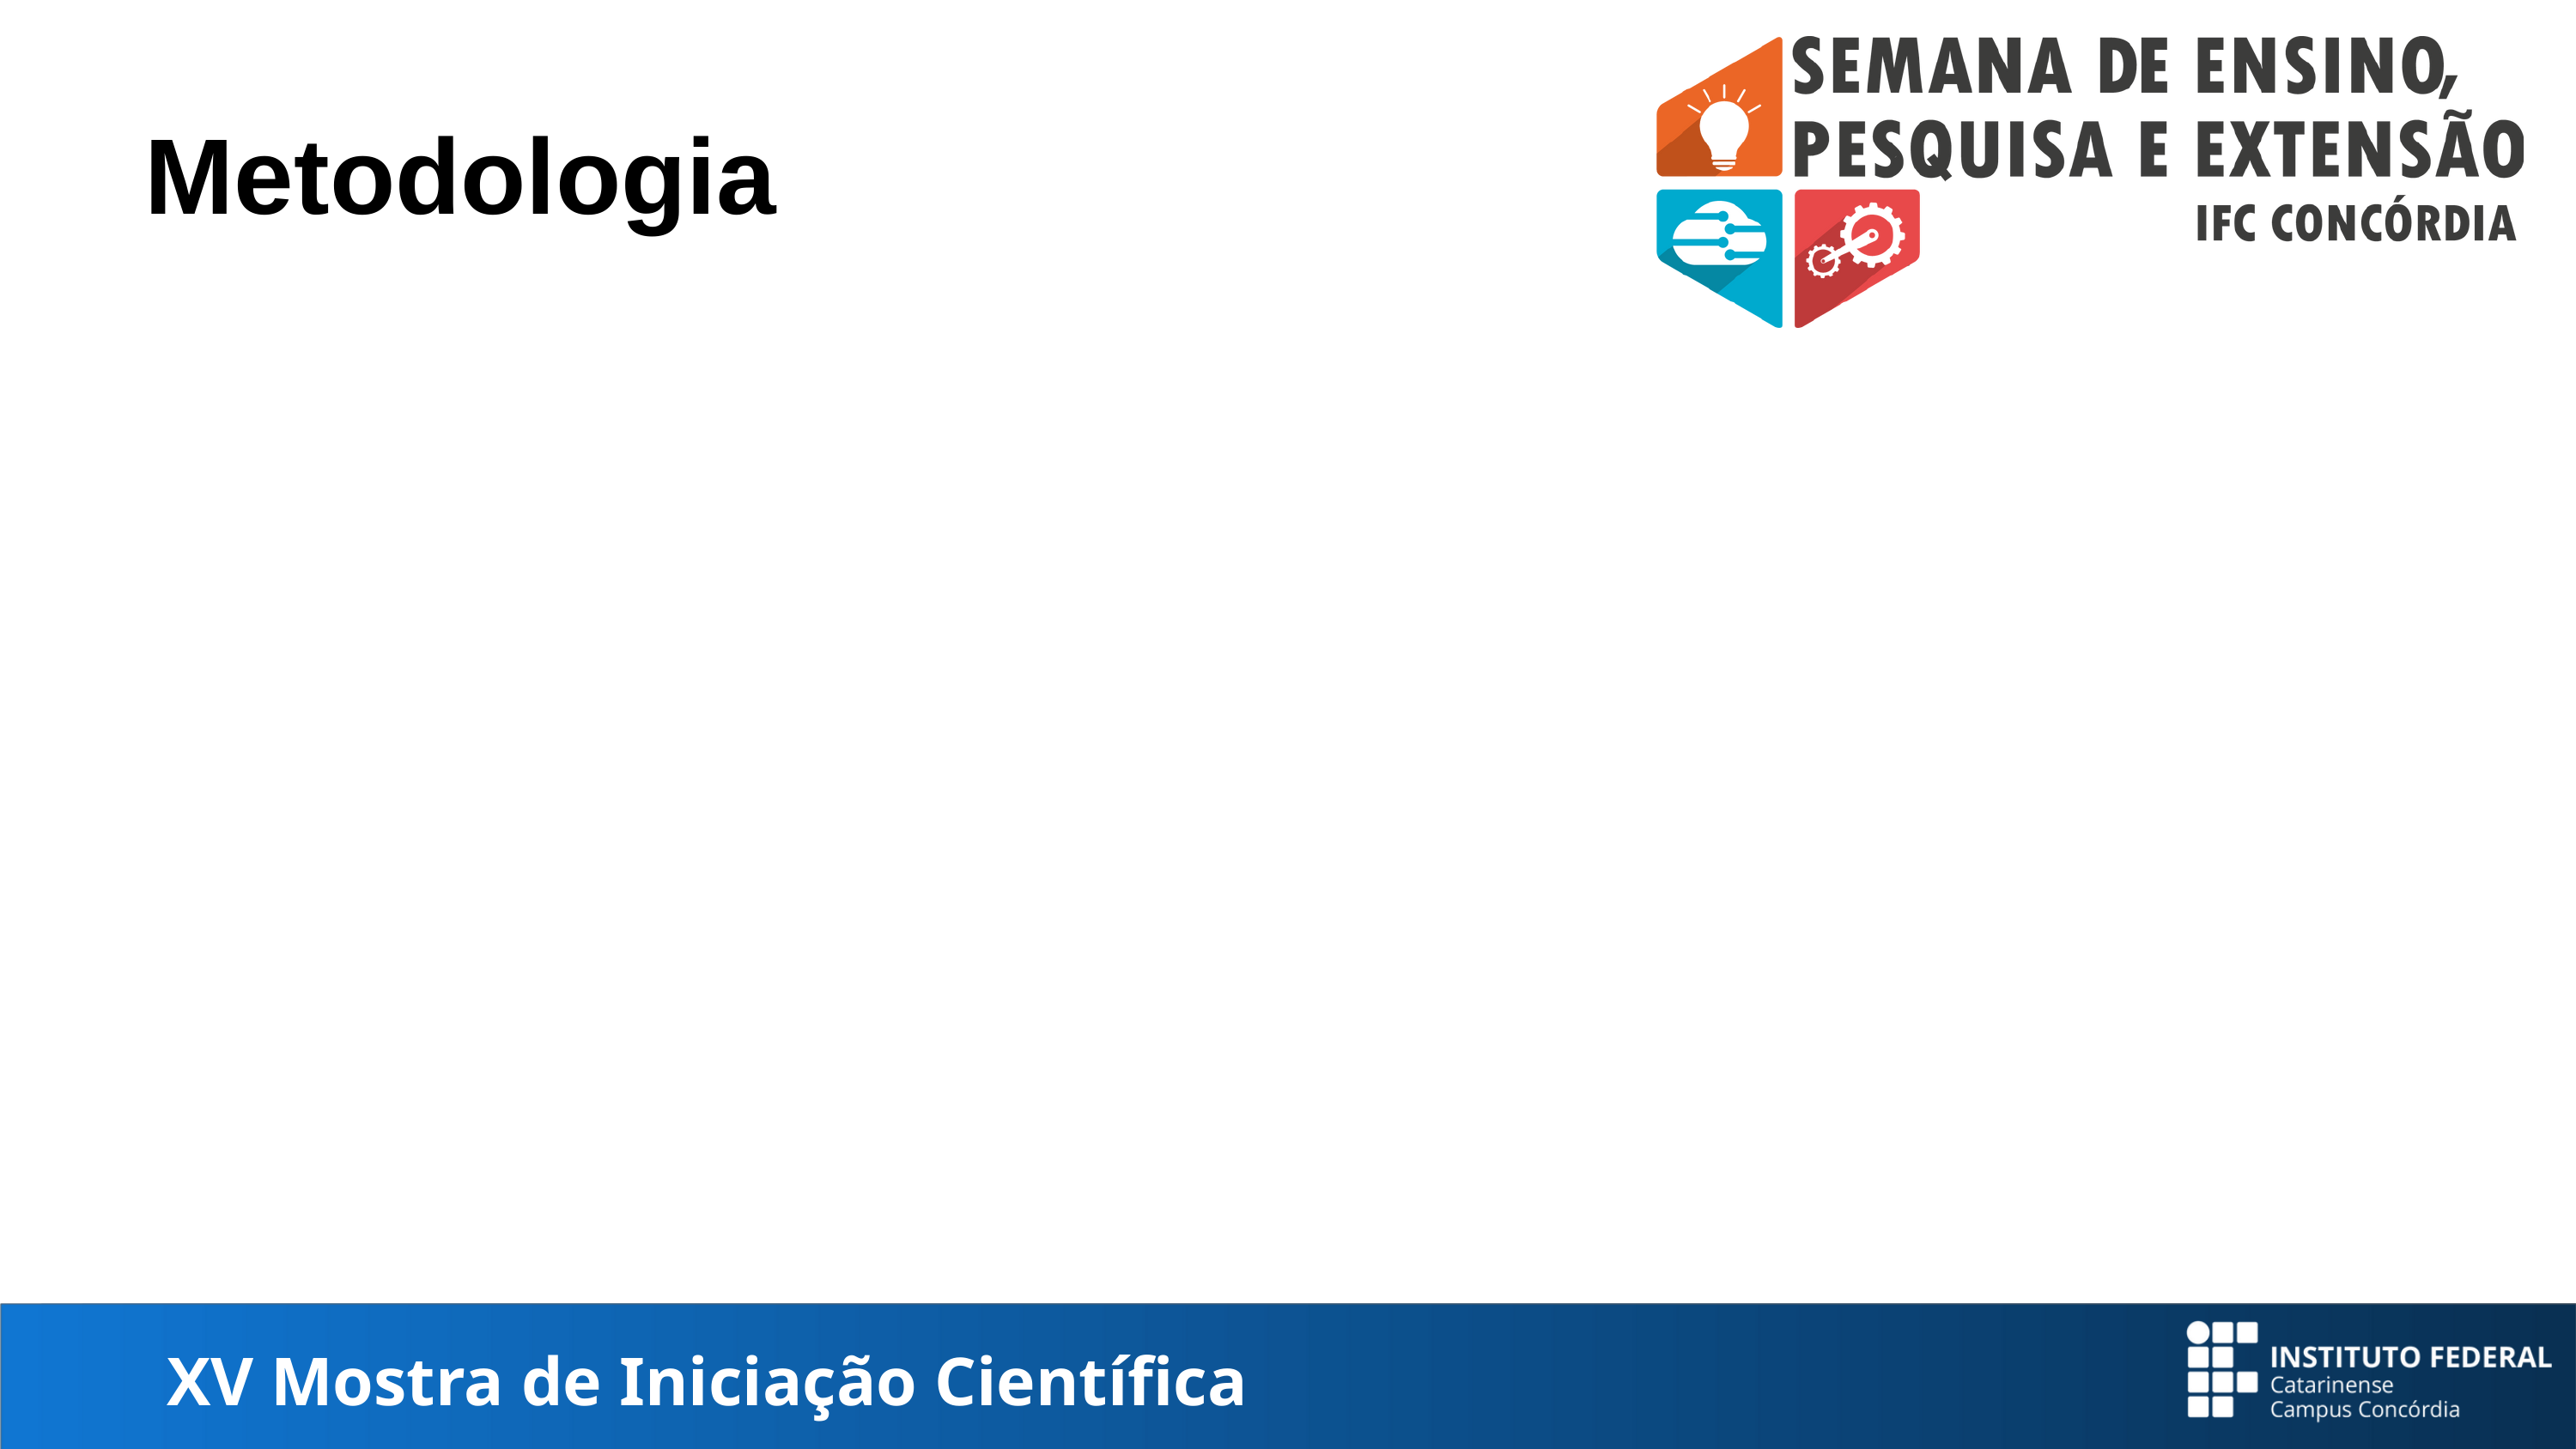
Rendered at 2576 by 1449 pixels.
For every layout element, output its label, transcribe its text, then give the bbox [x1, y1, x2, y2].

text_box Metodologia [641, 166, 665, 203]
text_box [1656, 36, 2524, 328]
text_box XV Mostra de Iniciação Científica [46, 1326, 1370, 1420]
text_box [0, 1300, 2576, 1449]
text_box Metodologia [144, 55, 777, 236]
